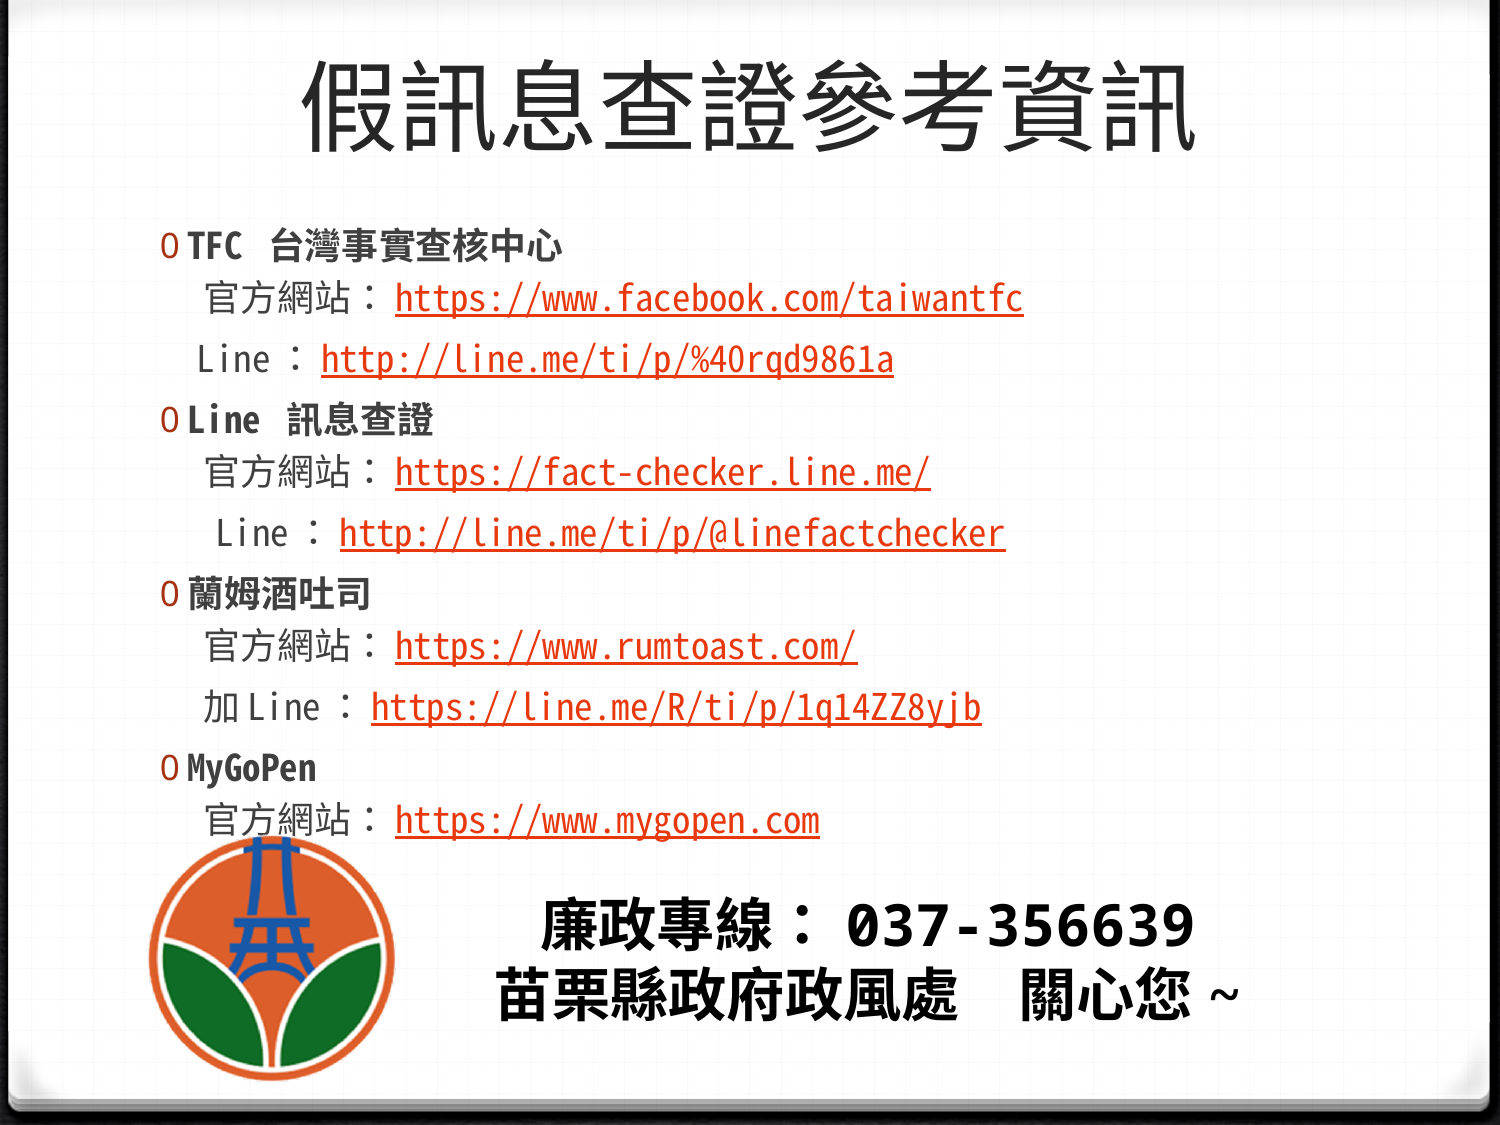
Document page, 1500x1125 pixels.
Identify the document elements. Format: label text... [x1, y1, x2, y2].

picture [0, 0, 1500, 1125]
list TFC 台灣事實查核中心 官方網站：https://www.facebook.com/taiwantfc Line：http://line.me/ti/p/%40rqd9861a Line 訊息查證 官方網站：https://fact-checker.line.me/ Line：http://line.me/ti/p/@linefactchecker 蘭姆酒吐司 官方網站：https://www.rumtoast.com/ 加Line：https://line.me/R/ti/p/1q14ZZ8yjb MyGoPen 官方網站：https://www.mygopen.com [144, 215, 1370, 864]
text_box 廉政專線：037-356639 苗栗縣政府政風處 關心您~ [430, 880, 1305, 1036]
title 假訊息查證參考資訊 [88, 7, 1408, 203]
